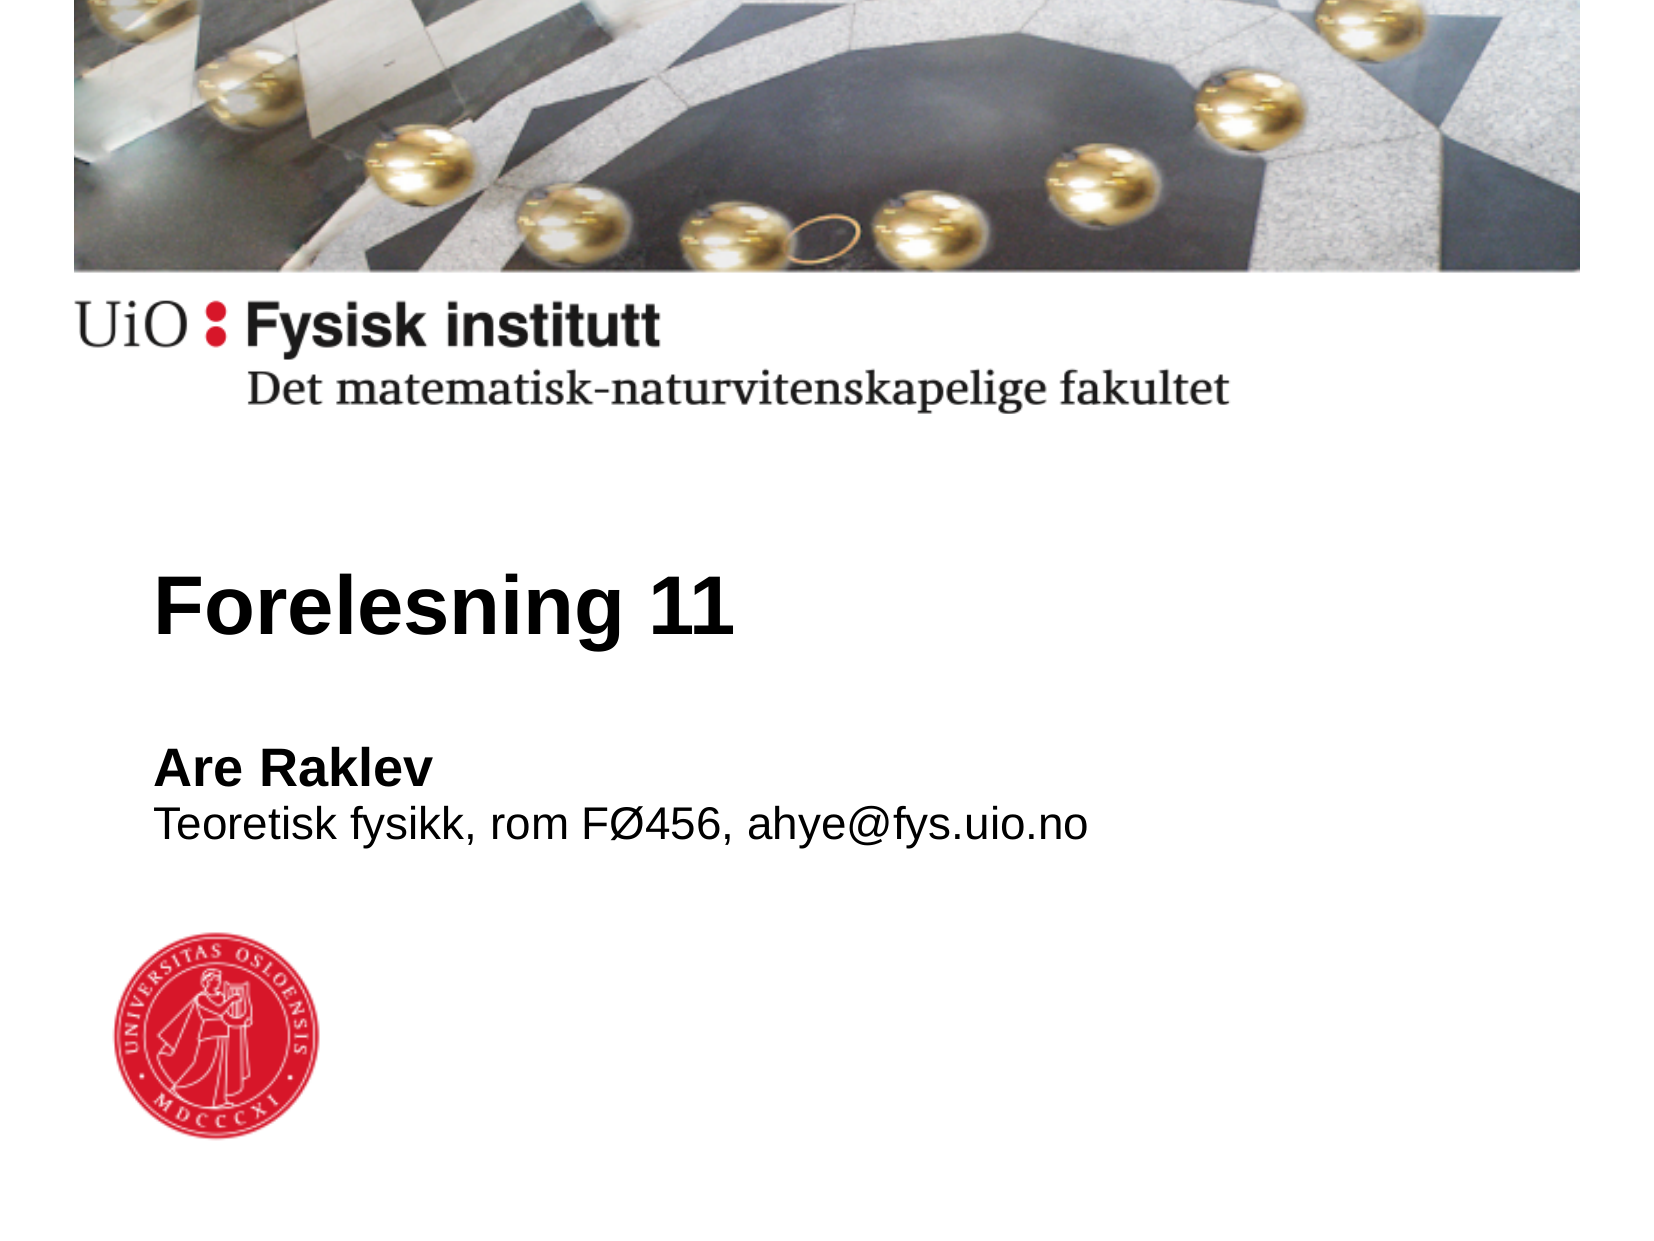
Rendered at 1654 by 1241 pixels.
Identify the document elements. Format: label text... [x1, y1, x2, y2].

subtitle Forelesning 11 [153, 545, 1418, 666]
picture [74, 0, 1580, 280]
picture [72, 292, 1238, 420]
title Are Raklev Teoretisk fysikk, rom FØ456, ahye@fys.uio.no [153, 725, 1500, 862]
picture [109, 927, 326, 1147]
